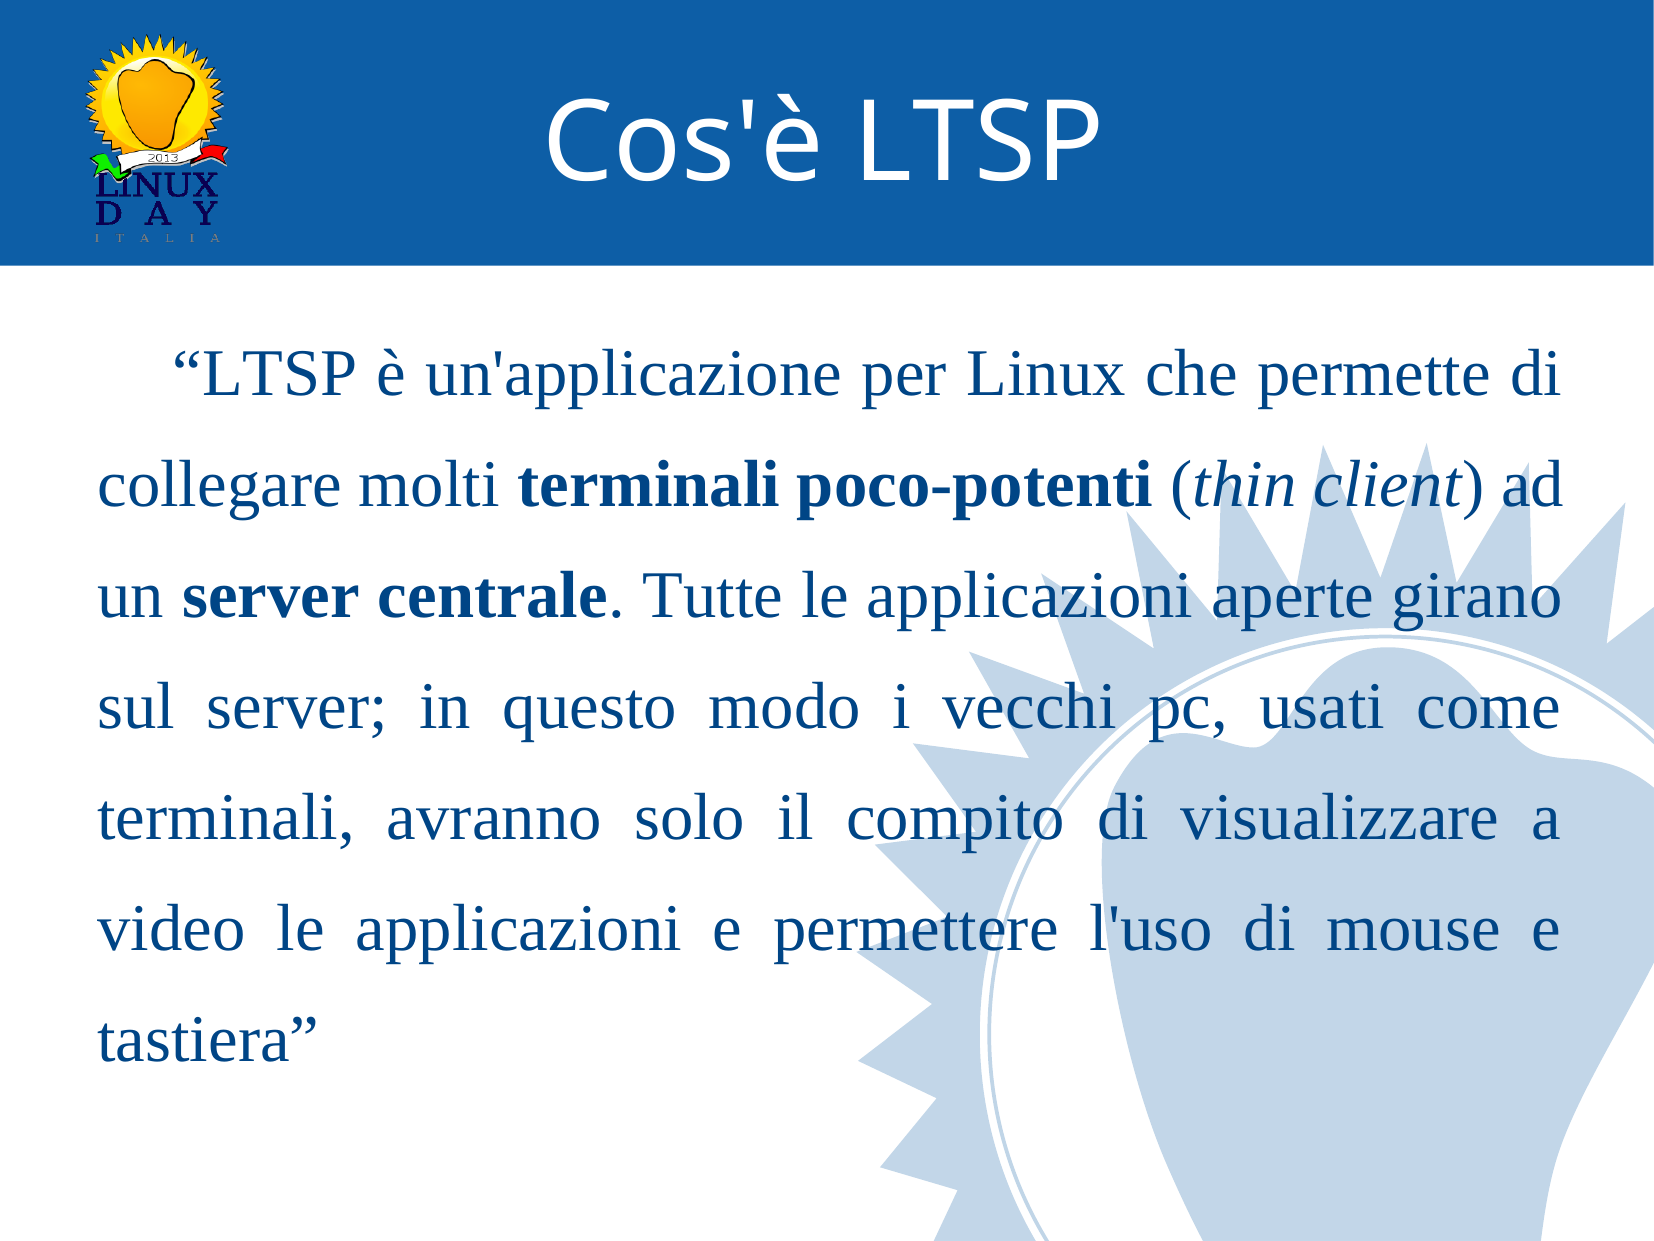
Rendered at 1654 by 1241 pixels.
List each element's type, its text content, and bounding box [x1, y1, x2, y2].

title Cos'è LTSP [542, 58, 1191, 132]
list “LTSP è un'applicazione per Linux che permette di collegare molti terminali poco-potenti (thin client) ad un server centrale. Tutte le applicazioni aperte girano sul server; in questo modo i vecchi pc, usati come terminali, avranno solo il compito di visualizzare a video le applicazioni e permettere l'uso di mouse e tastiera” [97, 132, 1565, 1152]
picture [76, 13, 237, 262]
